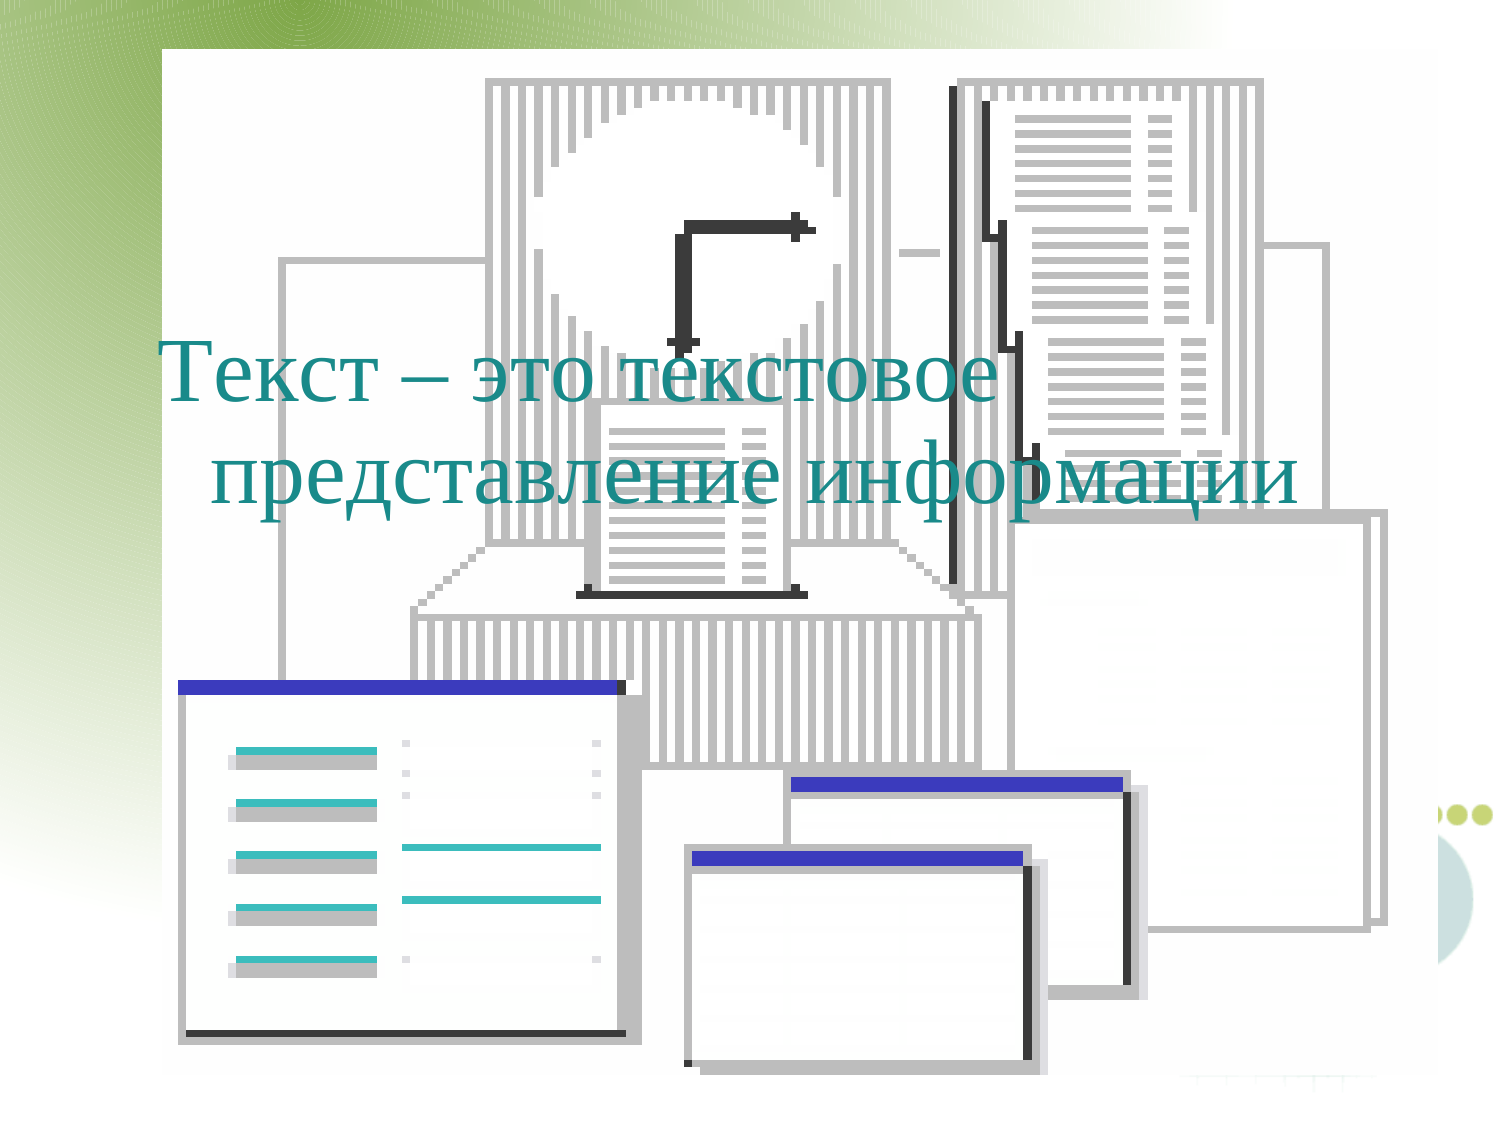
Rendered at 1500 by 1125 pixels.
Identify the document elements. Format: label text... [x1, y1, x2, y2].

picture [162, 50, 1500, 1098]
list Текст – это текстовое представление информации [125, 312, 1401, 988]
